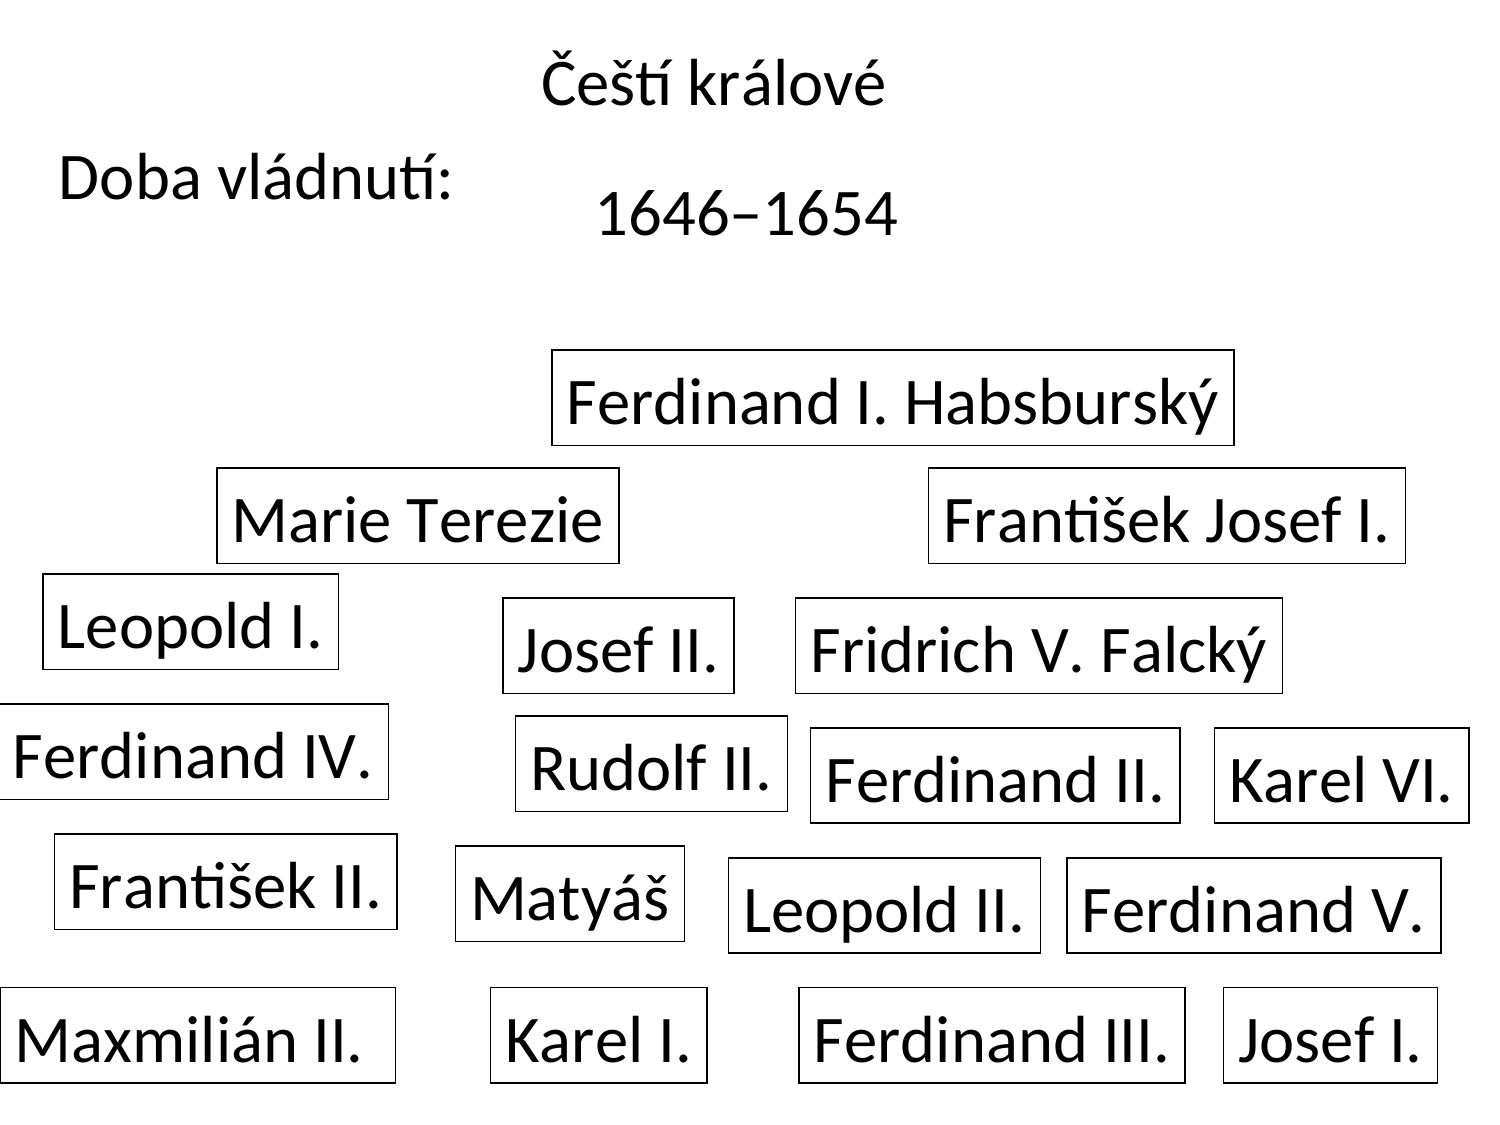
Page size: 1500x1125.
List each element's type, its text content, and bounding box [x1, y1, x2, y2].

text_box Ferdinand I. Habsburský [551, 349, 1234, 446]
text_box Ferdinand III. [798, 987, 1186, 1084]
text_box Rudolf II. [515, 716, 788, 812]
text_box Karel I. [490, 987, 708, 1084]
text_box František Josef I. [928, 467, 1406, 564]
text_box Josef II. [503, 597, 735, 694]
text_box Leopold II. [728, 857, 1041, 954]
text_box Maxmilián II. [0, 987, 396, 1084]
text_box 1646–1654 [549, 160, 913, 257]
text_box Ferdinand IV. [0, 704, 389, 800]
text_box Doba vládnutí: [44, 125, 470, 221]
text_box Josef I. [1223, 987, 1438, 1084]
text_box Leopold I. [43, 574, 339, 670]
text_box Čeští králové [526, 30, 903, 127]
text_box Fridrich V. Falcký [795, 597, 1283, 694]
text_box Karel VI. [1214, 727, 1469, 824]
text_box František II. [54, 834, 398, 930]
text_box Ferdinand II. [810, 727, 1181, 824]
text_box Matyáš [455, 846, 685, 942]
text_box Marie Terezie [216, 467, 620, 564]
text_box Ferdinand V. [1067, 857, 1441, 954]
